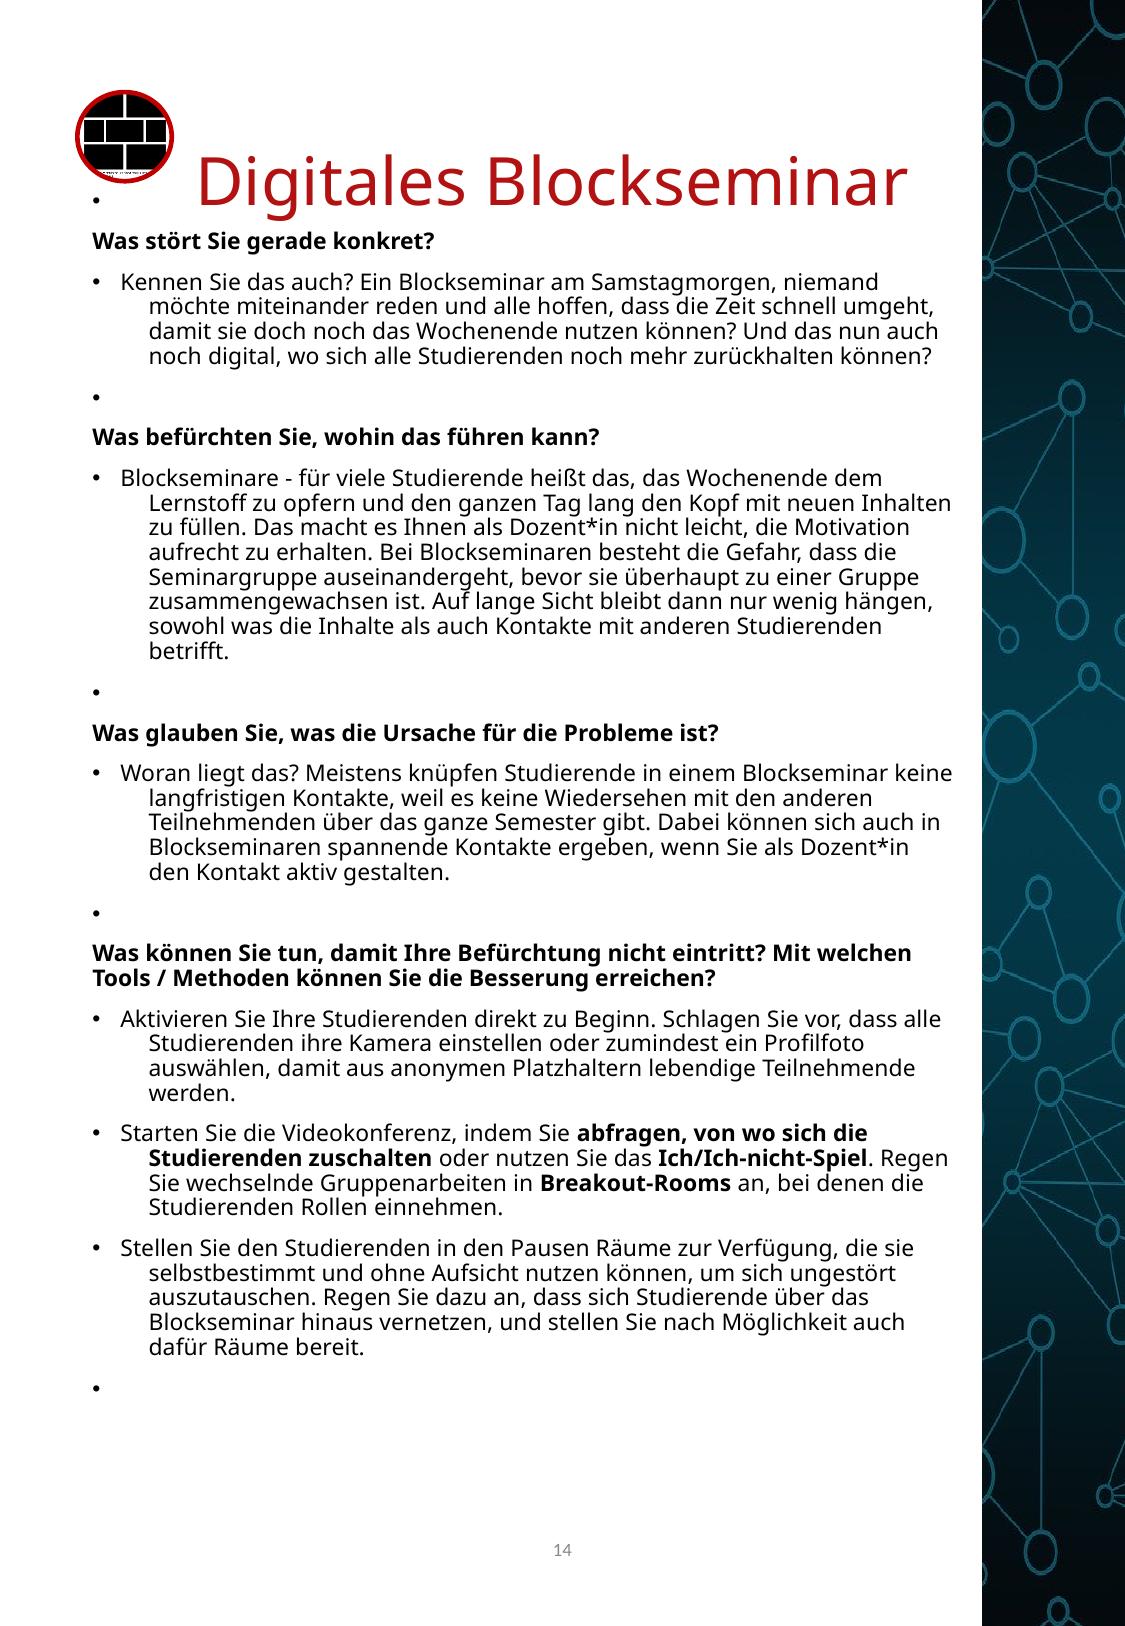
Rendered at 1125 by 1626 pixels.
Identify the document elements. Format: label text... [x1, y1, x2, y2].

text_box [77, 92, 172, 182]
list Was stört Sie gerade konkret? Kennen Sie das auch? Ein Blockseminar am Samstagmorgen, niemand möchte miteinander reden und alle hoffen, dass die Zeit schnell umgeht, damit sie doch noch das Wochenende nutzen können? Und das nun auch noch digital, wo sich alle Studierenden noch mehr zurückhalten können? Was befürchten Sie, wohin das führen kann? Blockseminare - für viele Studierende heißt das, das Wochenende dem Lernstoff zu opfern und den ganzen Tag lang den Kopf mit neuen Inhalten zu füllen. Das macht es Ihnen als Dozent*in nicht leicht, die Motivation aufrecht zu erhalten. Bei Blockseminaren besteht die Gefahr, dass die Seminargruppe auseinandergeht, bevor sie überhaupt zu einer Gruppe zusammengewachsen ist. Auf lange Sicht bleibt dann nur wenig hängen, sowohl was die Inhalte als auch Kontakte mit anderen Studierenden betrifft. Was glauben Sie, was die Ursache für die Probleme ist? Woran liegt das? Meistens knüpfen Studierende in einem Blockseminar keine langfristigen Kontakte, weil es keine Wiedersehen mit den anderen Teilnehmenden über das ganze Semester gibt. Dabei können sich auch in Blockseminaren spannende Kontakte ergeben, wenn Sie als Dozent*in den Kontakt aktiv gestalten. Was können Sie tun, damit Ihre Befürchtung nicht eintritt? Mit welchen Tools / Methoden können Sie die Besserung erreichen? Aktivieren Sie Ihre Studierenden direkt zu Beginn. Schlagen Sie vor, dass alle Studierenden ihre Kamera einstellen oder zumindest ein Profilfoto auswählen, damit aus anonymen Platzhaltern lebendige Teilnehmende werden. Starten Sie die Videokonferenz, indem Sie abfragen, von wo sich die Studierenden zuschalten oder nutzen Sie das Ich/Ich-nicht-Spiel. Regen Sie wechselnde Gruppenarbeiten in Breakout-Rooms an, bei denen die Studierenden Rollen einnehmen. Stellen Sie den Studierenden in den Pausen Räume zur Verfügung, die sie selbstbestimmt und ohne Aufsicht nutzen können, um sich ungestört auszutauschen. Regen Sie dazu an, dass sich Studierende über das Blockseminar hinaus vernetzen, und stellen Sie nach Möglichkeit auch dafür Räume bereit. [77, 179, 970, 1464]
title Digitales Blockseminar [180, 68, 1125, 205]
text_box 14 [372, 1506, 753, 1593]
